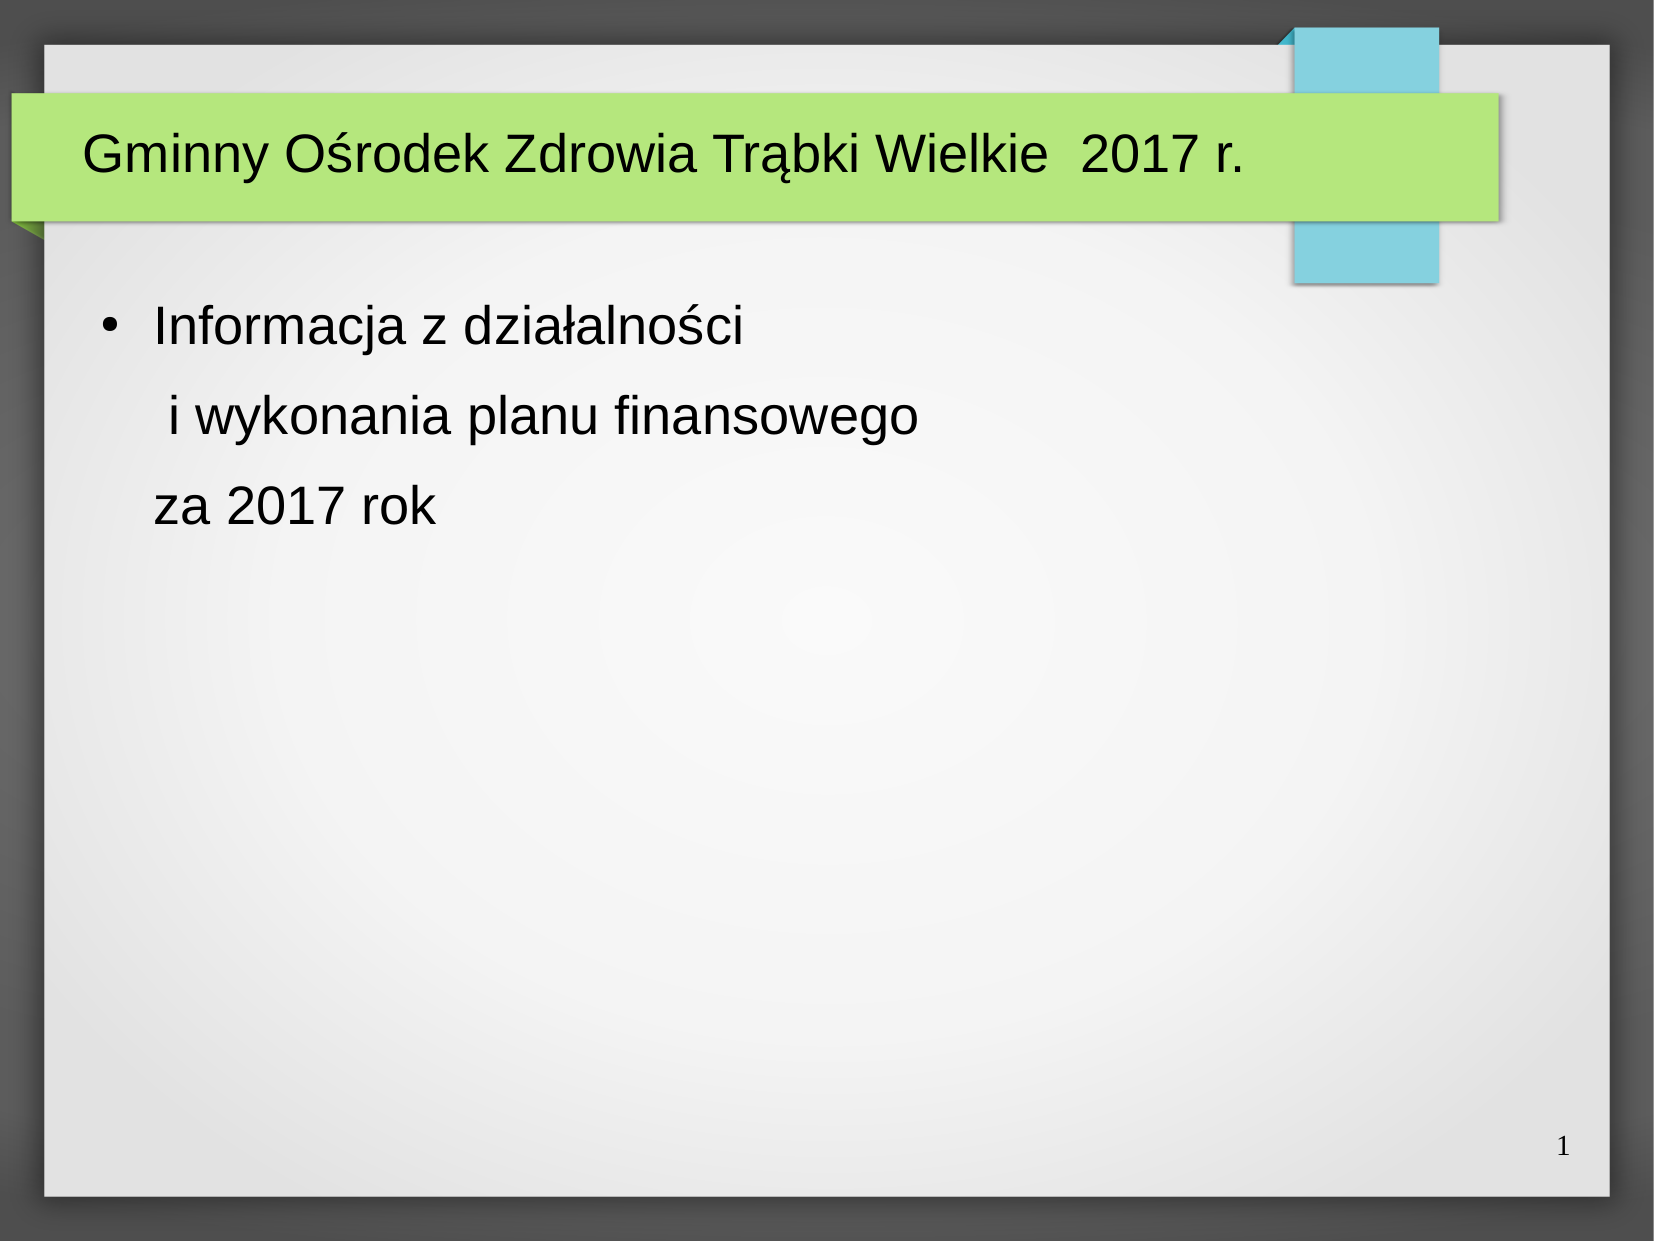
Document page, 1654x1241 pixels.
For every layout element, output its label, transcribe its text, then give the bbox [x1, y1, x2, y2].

picture [0, 0, 1654, 1241]
title Gminny Ośrodek Zdrowia Trąbki Wielkie 2017 r. [82, 94, 1264, 213]
list Informacja z działalności i wykonania planu finansowego za 2017 rok [82, 295, 1571, 1015]
